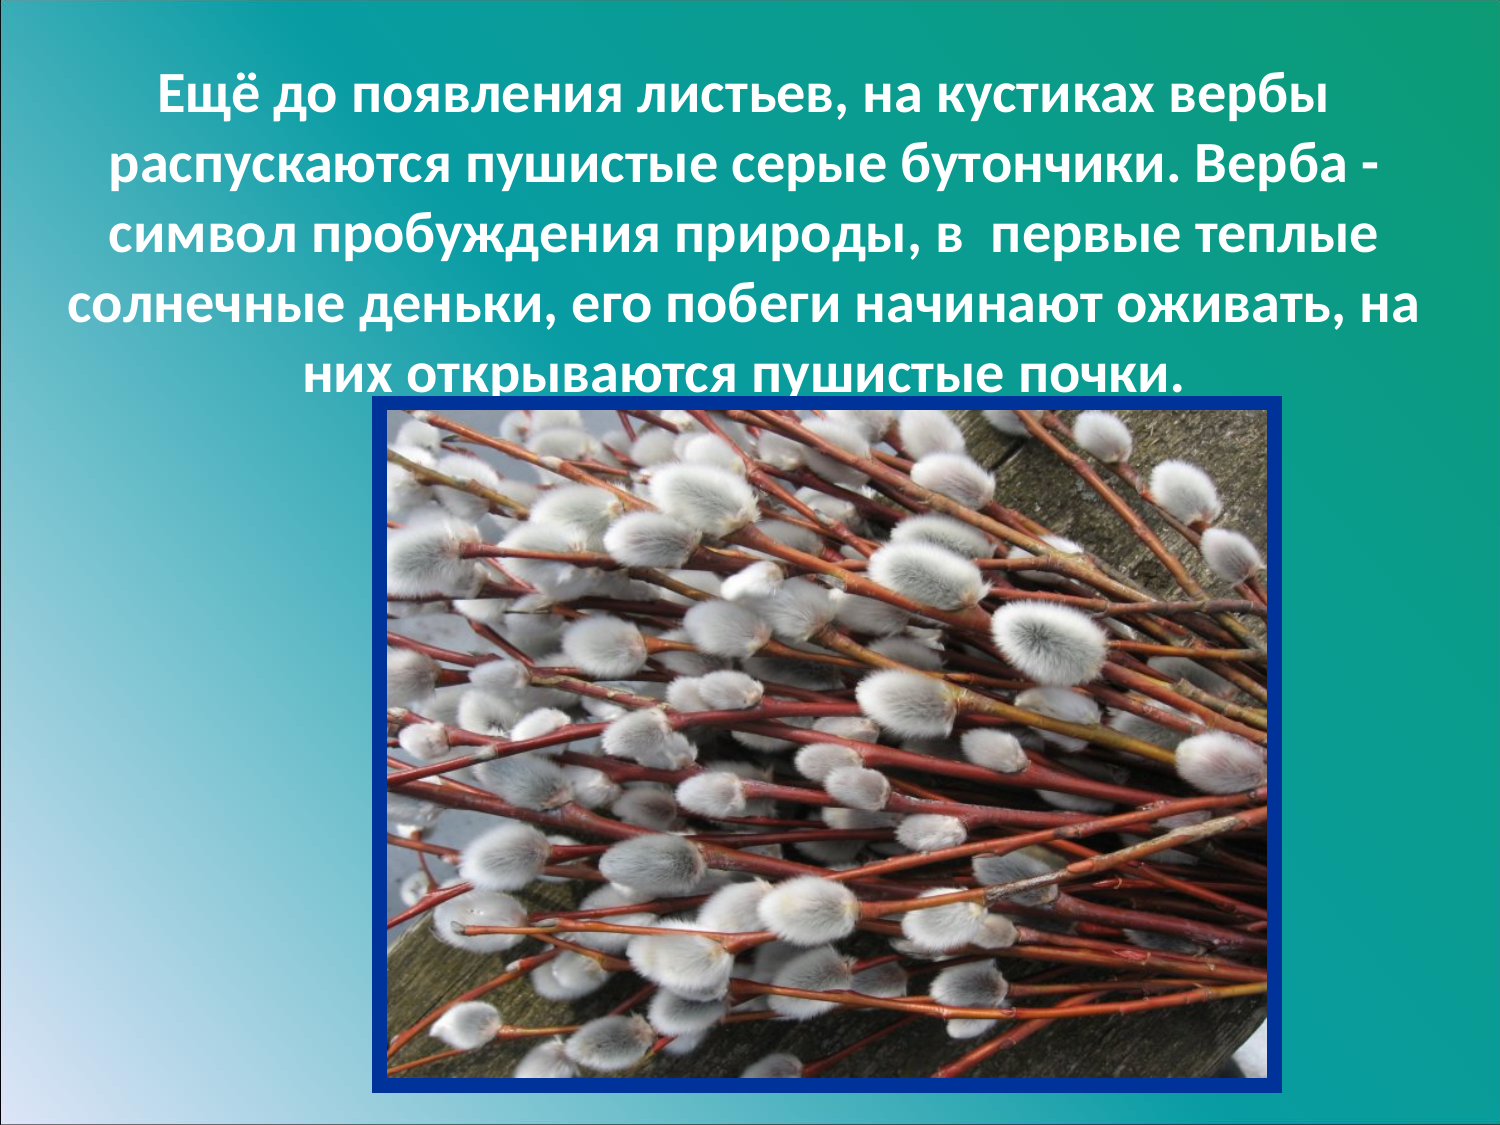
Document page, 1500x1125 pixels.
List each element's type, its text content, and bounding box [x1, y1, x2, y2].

picture [386, 410, 1268, 1079]
title Ещё до появления листьев, на кустиках вербы распускаются пушистые серые бутончики. Верба - символ пробуждения природы, в первые теплые солнечные деньки, его побеги начинают оживать, на них открываются пушистые почки. [35, 46, 1454, 399]
